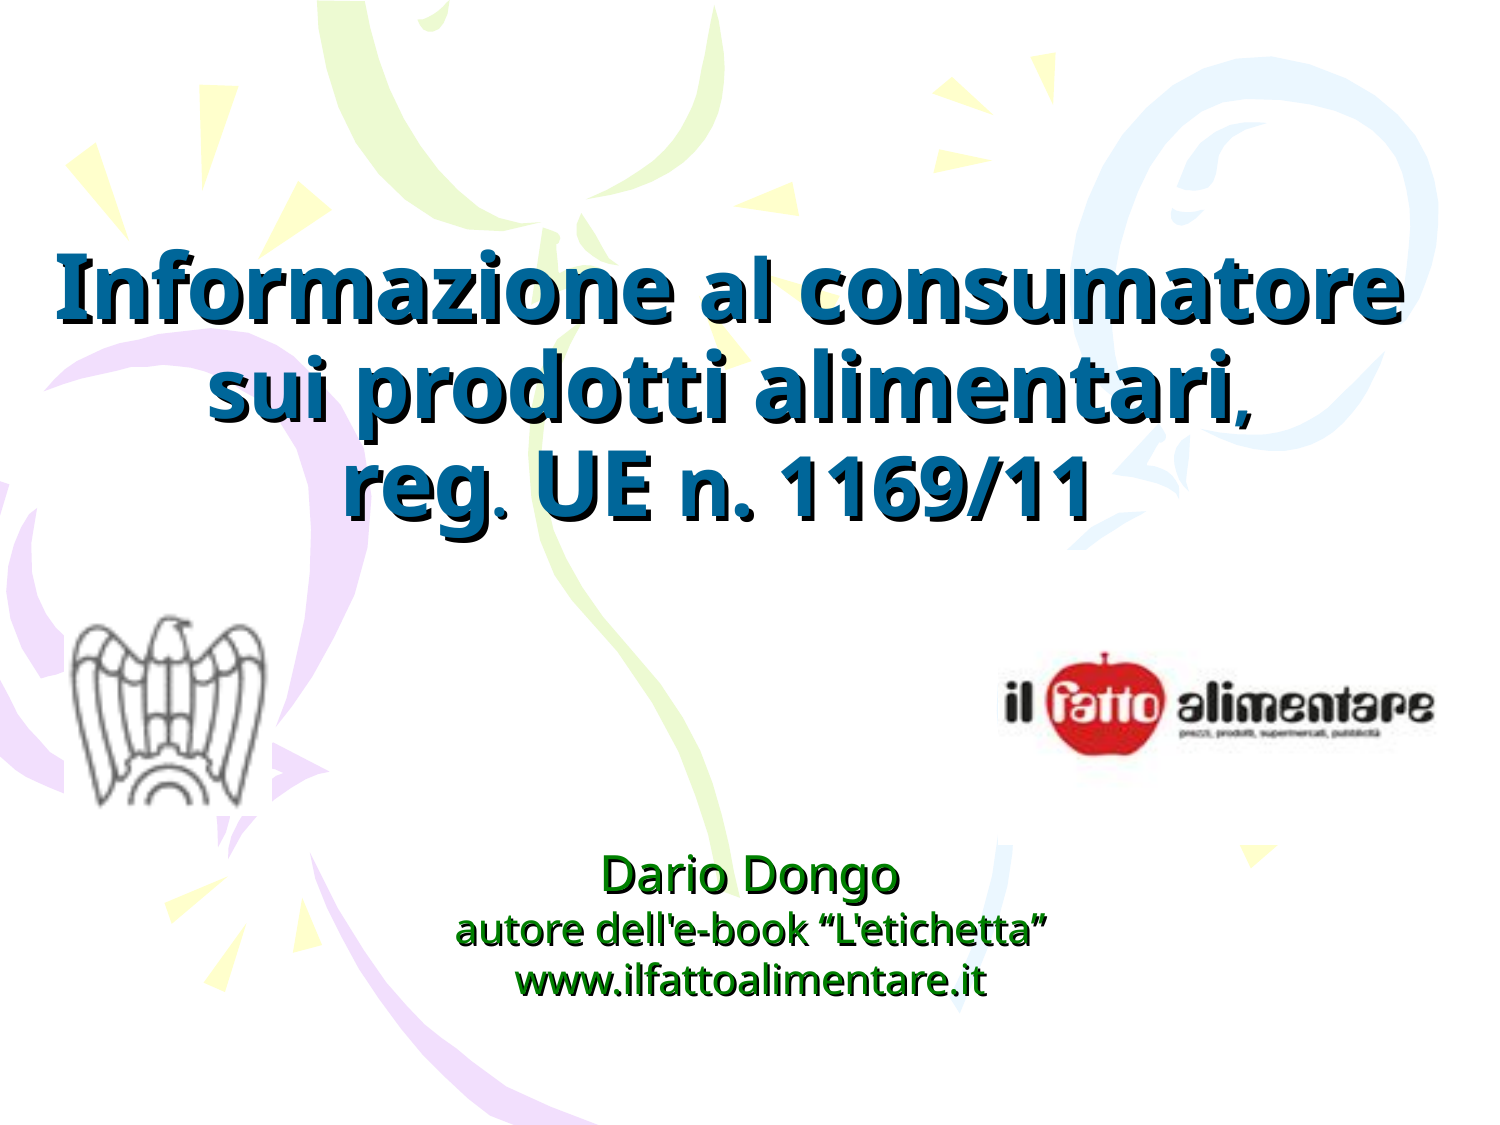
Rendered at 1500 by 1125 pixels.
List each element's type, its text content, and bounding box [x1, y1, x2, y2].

picture [64, 609, 272, 816]
text_box Dario Dongo autore dell'e-book “L'etichetta” www.ilfattoalimentare.it [75, 846, 1426, 1095]
picture [998, 550, 1447, 845]
title Informazione al consumatore sui prodotti alimentari, reg. UE n. 1169/11 [0, 90, 1459, 545]
